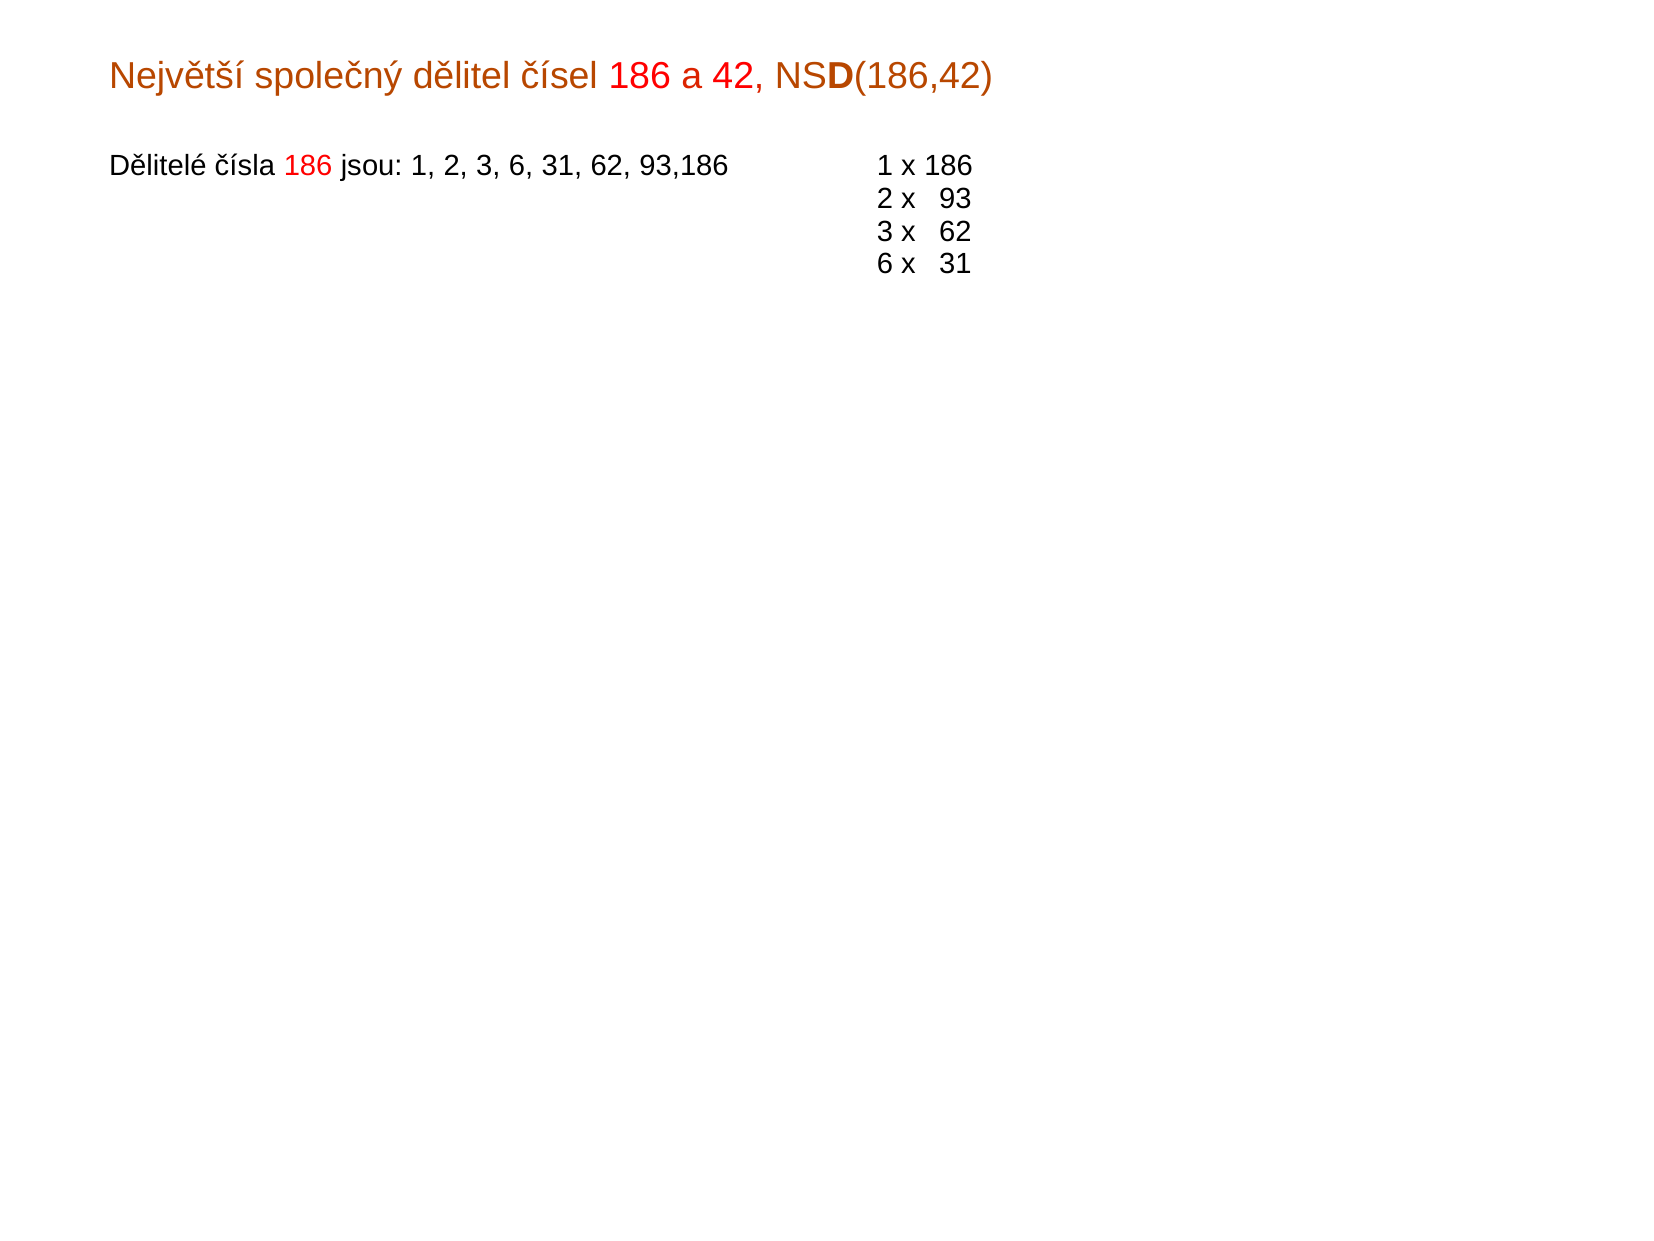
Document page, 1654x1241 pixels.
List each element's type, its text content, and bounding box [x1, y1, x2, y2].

text_box Největší společný dělitel čísel 186 a 42, NSD(186,42) [94, 47, 1607, 142]
text_box 1 x 186 2 x x93 3 x x62 6 x x31 [862, 141, 1004, 343]
text_box Dělitelé čísla 186 jsou: 1, 2, 3, 6, 31, 62, 93,186 [94, 141, 756, 190]
